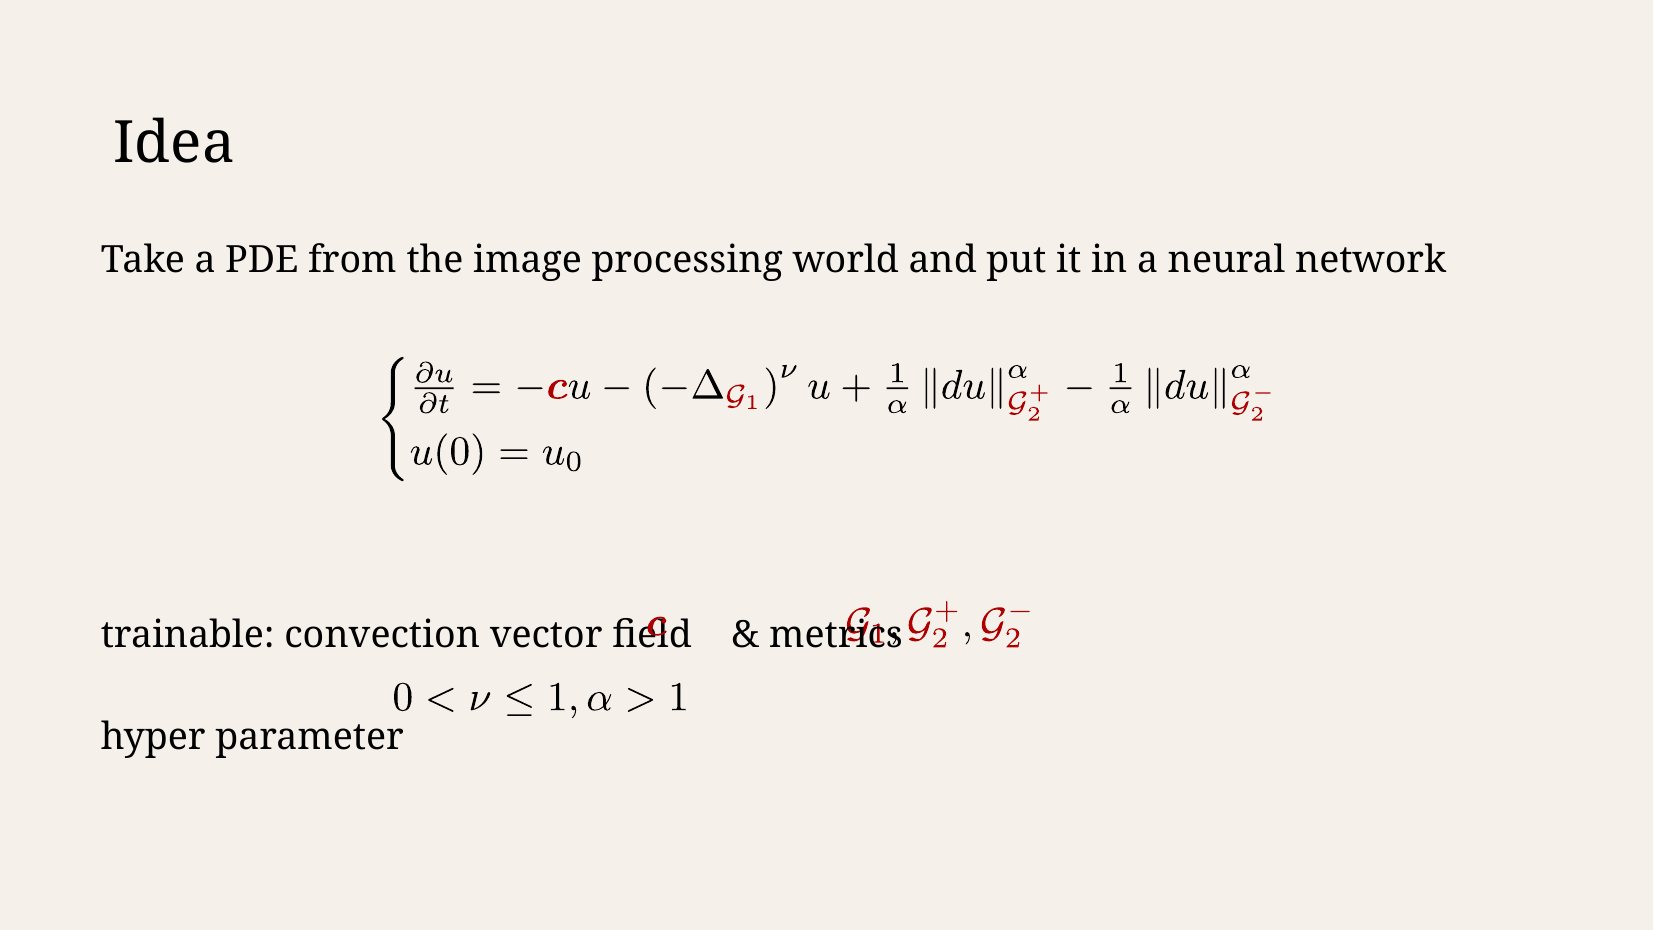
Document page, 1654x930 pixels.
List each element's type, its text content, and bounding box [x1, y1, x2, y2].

text_box Take a PDE from the image processing world and put it in a neural network [86, 225, 1567, 301]
picture [380, 355, 1273, 483]
picture [647, 616, 667, 636]
text_box trainable: convection vector field & metrics hyper parameter [86, 600, 1567, 729]
picture [394, 682, 686, 719]
title Idea [113, 49, 1540, 225]
